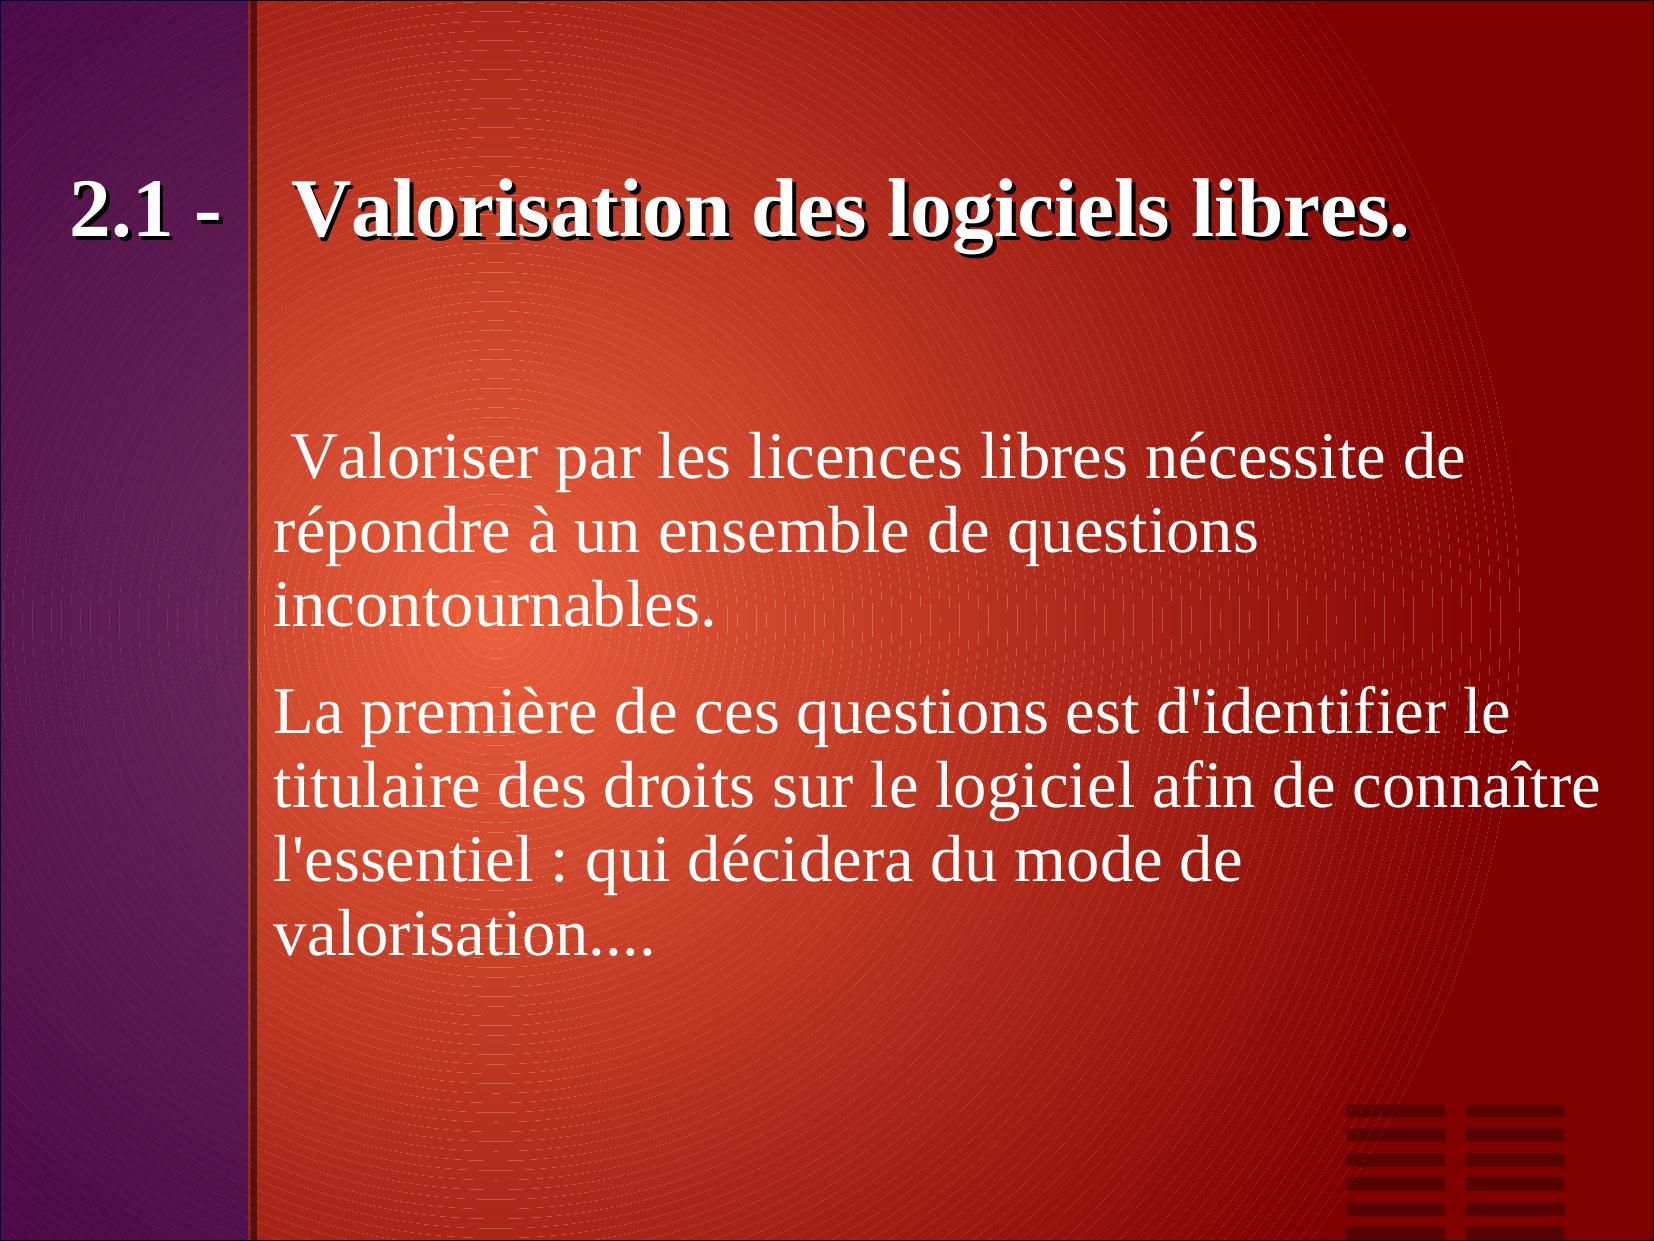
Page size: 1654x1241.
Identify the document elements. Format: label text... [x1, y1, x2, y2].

subtitle Valoriser par les licences libres nécessite de répondre à un ensemble de questions incontournables. La première de ces questions est d'identifier le titulaire des droits sur le logiciel afin de connaître l'essentiel : qui décidera du mode de valorisation.... [274, 363, 1611, 1175]
title 2.1 - Valorisation des logiciels libres. [69, 104, 1604, 313]
